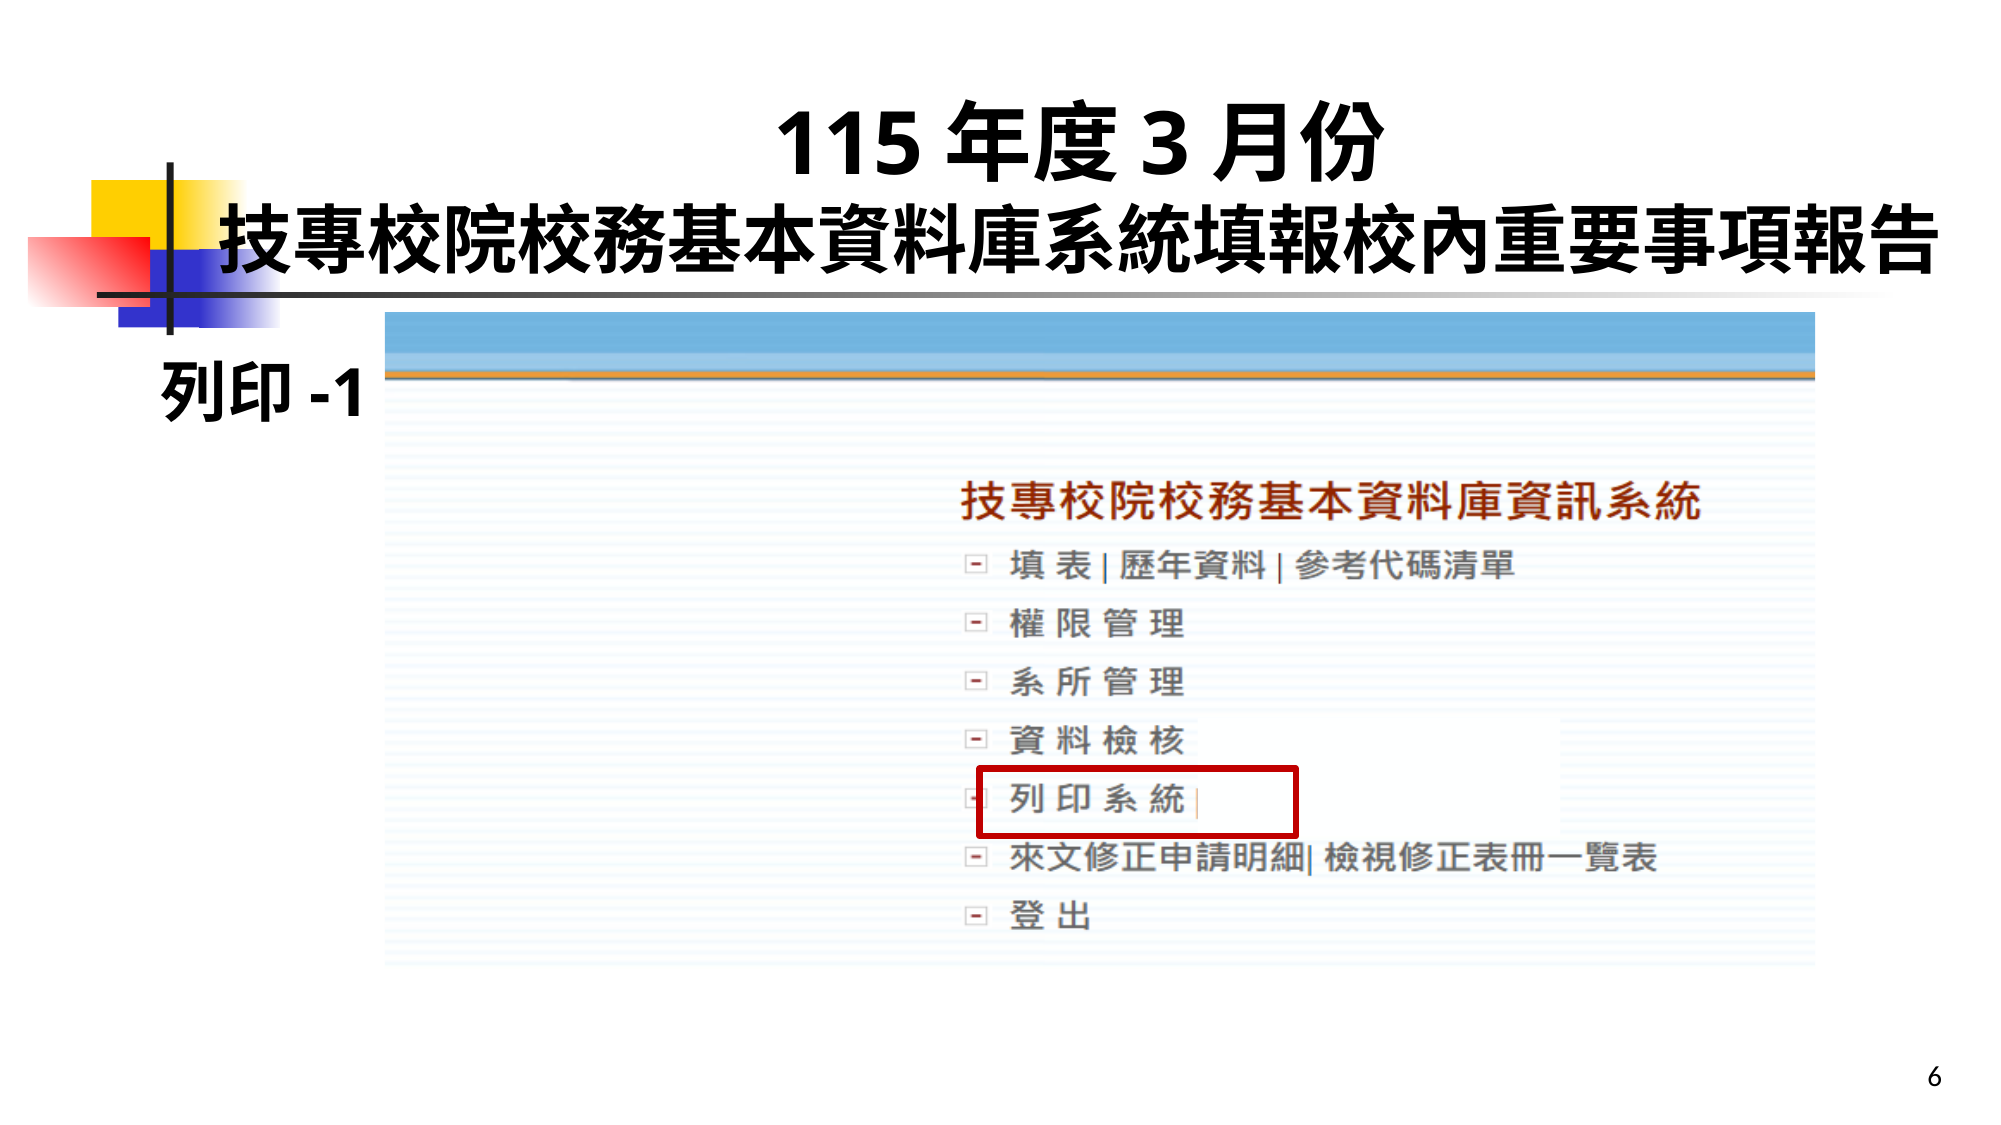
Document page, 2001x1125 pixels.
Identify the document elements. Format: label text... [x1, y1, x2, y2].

text_box <編號> [1540, 1024, 1957, 1100]
picture [384, 312, 1816, 969]
text_box 115年度3月份 技專校院校務基本資料庫系統填報校內重要事項報告 [175, 77, 1986, 290]
text_box 列印-1 [145, 342, 384, 438]
text_box [1197, 772, 1293, 833]
text_box [1197, 718, 1561, 837]
